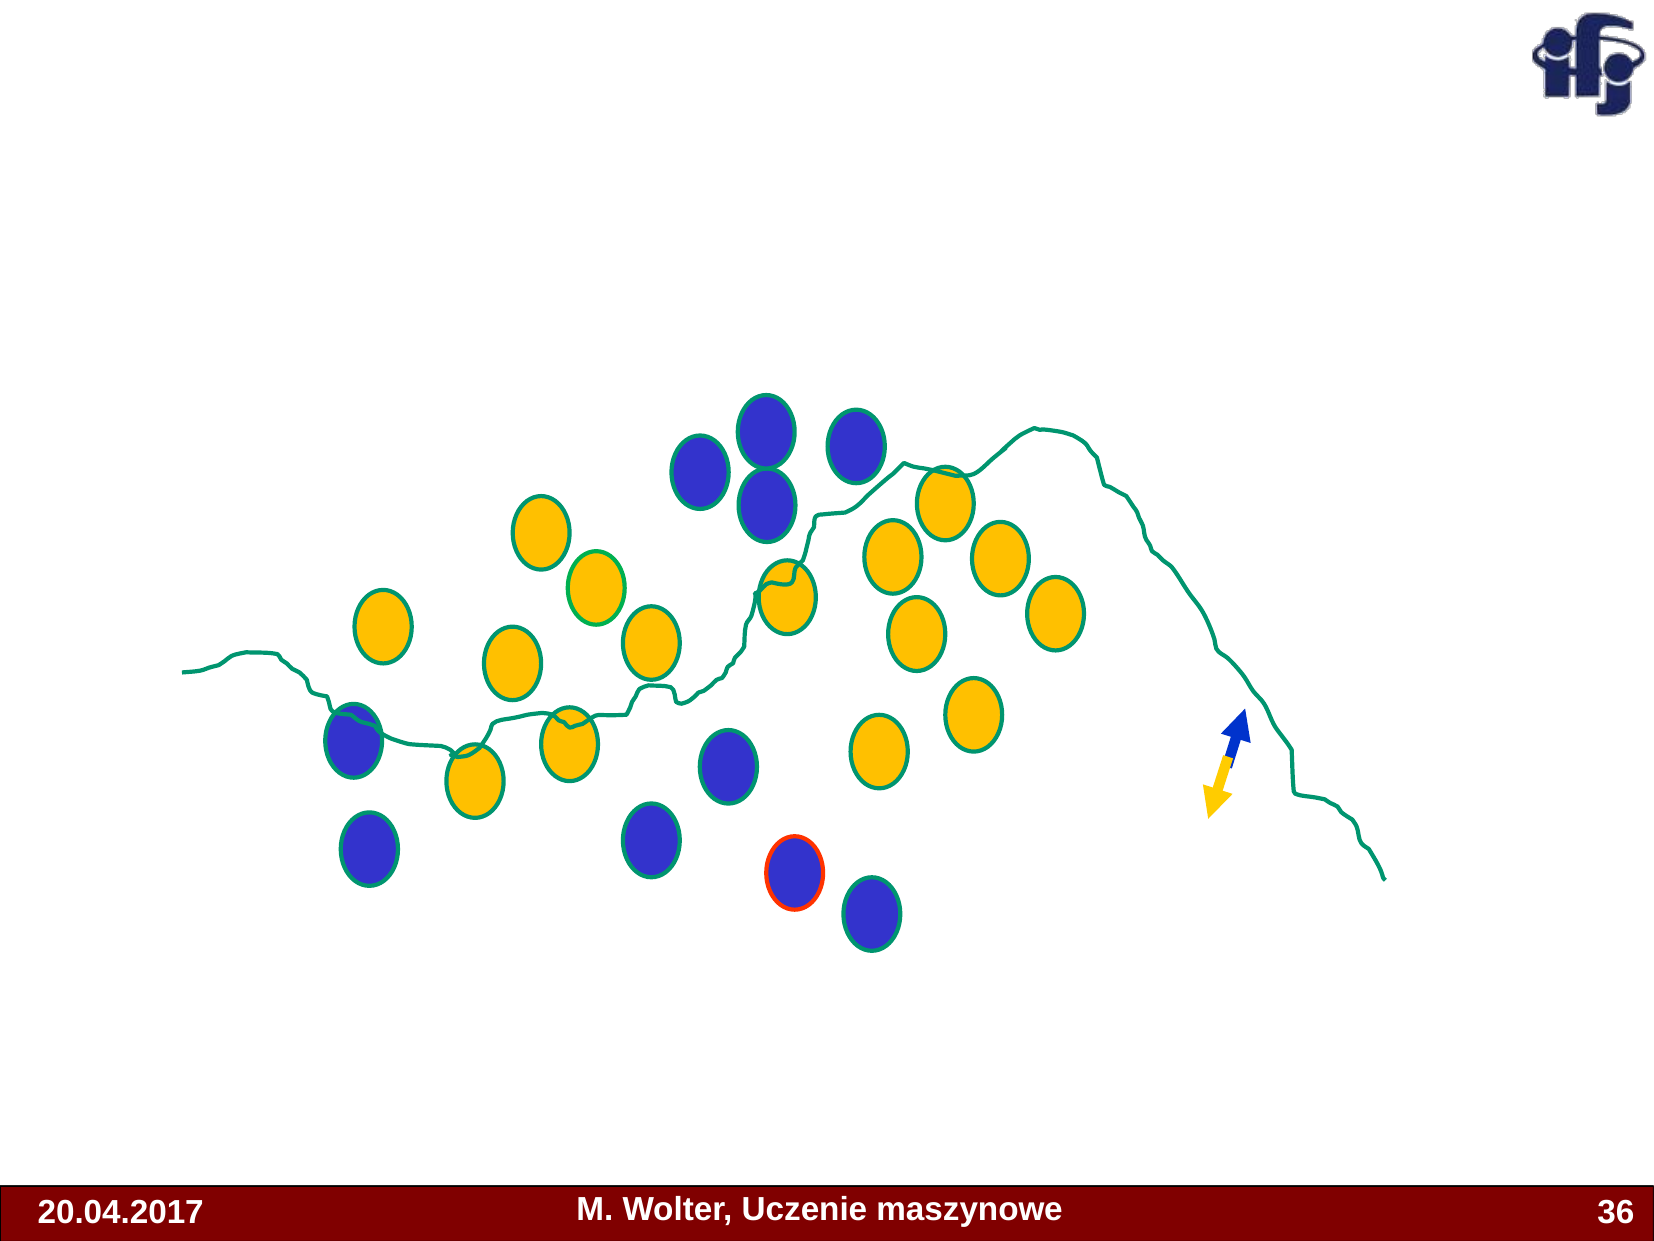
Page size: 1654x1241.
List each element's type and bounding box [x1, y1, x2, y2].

text_box [558, 710, 585, 724]
text_box [461, 747, 475, 754]
text_box [449, 749, 501, 815]
text_box [567, 551, 625, 625]
text_box [920, 474, 971, 537]
text_box [846, 880, 897, 948]
text_box [626, 806, 677, 874]
text_box [853, 718, 905, 785]
text_box [762, 568, 813, 631]
text_box [948, 681, 999, 749]
text_box [344, 815, 395, 883]
text_box [830, 413, 882, 480]
text_box [703, 733, 754, 801]
picture [1525, 0, 1654, 129]
text_box [765, 563, 794, 582]
text_box [741, 398, 792, 466]
text_box [1030, 580, 1081, 648]
text_box [674, 438, 726, 506]
text_box [975, 525, 1026, 592]
text_box [357, 593, 409, 660]
text_box [343, 707, 374, 722]
text_box [487, 630, 538, 697]
text_box [544, 719, 595, 778]
text_box [516, 499, 567, 567]
text_box [626, 609, 677, 677]
text_box [328, 716, 379, 775]
text_box [766, 836, 824, 910]
text_box [891, 600, 942, 668]
text_box [867, 523, 919, 591]
text_box [742, 471, 793, 539]
